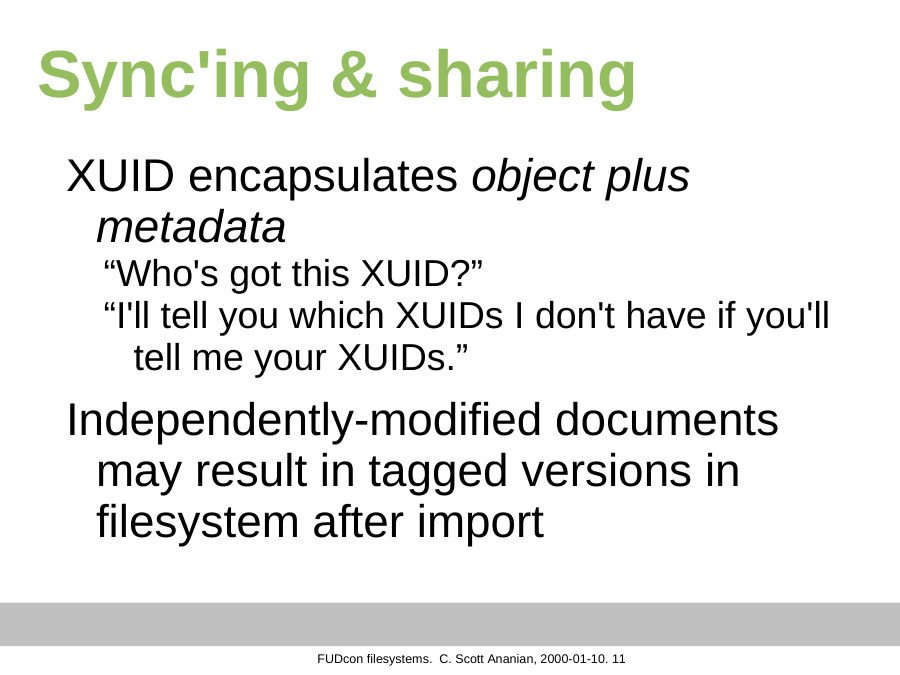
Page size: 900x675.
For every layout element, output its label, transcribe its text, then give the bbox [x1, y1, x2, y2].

title Sync'ing & sharing [37, 37, 856, 226]
list XUID encapsulates object plus metadata “Who's got this XUID?” “I'll tell you which XUIDs I don't have if you'll tell me your XUIDs.” Independently-modified documents may result in tagged versions in filesystem after import [66, 150, 850, 601]
